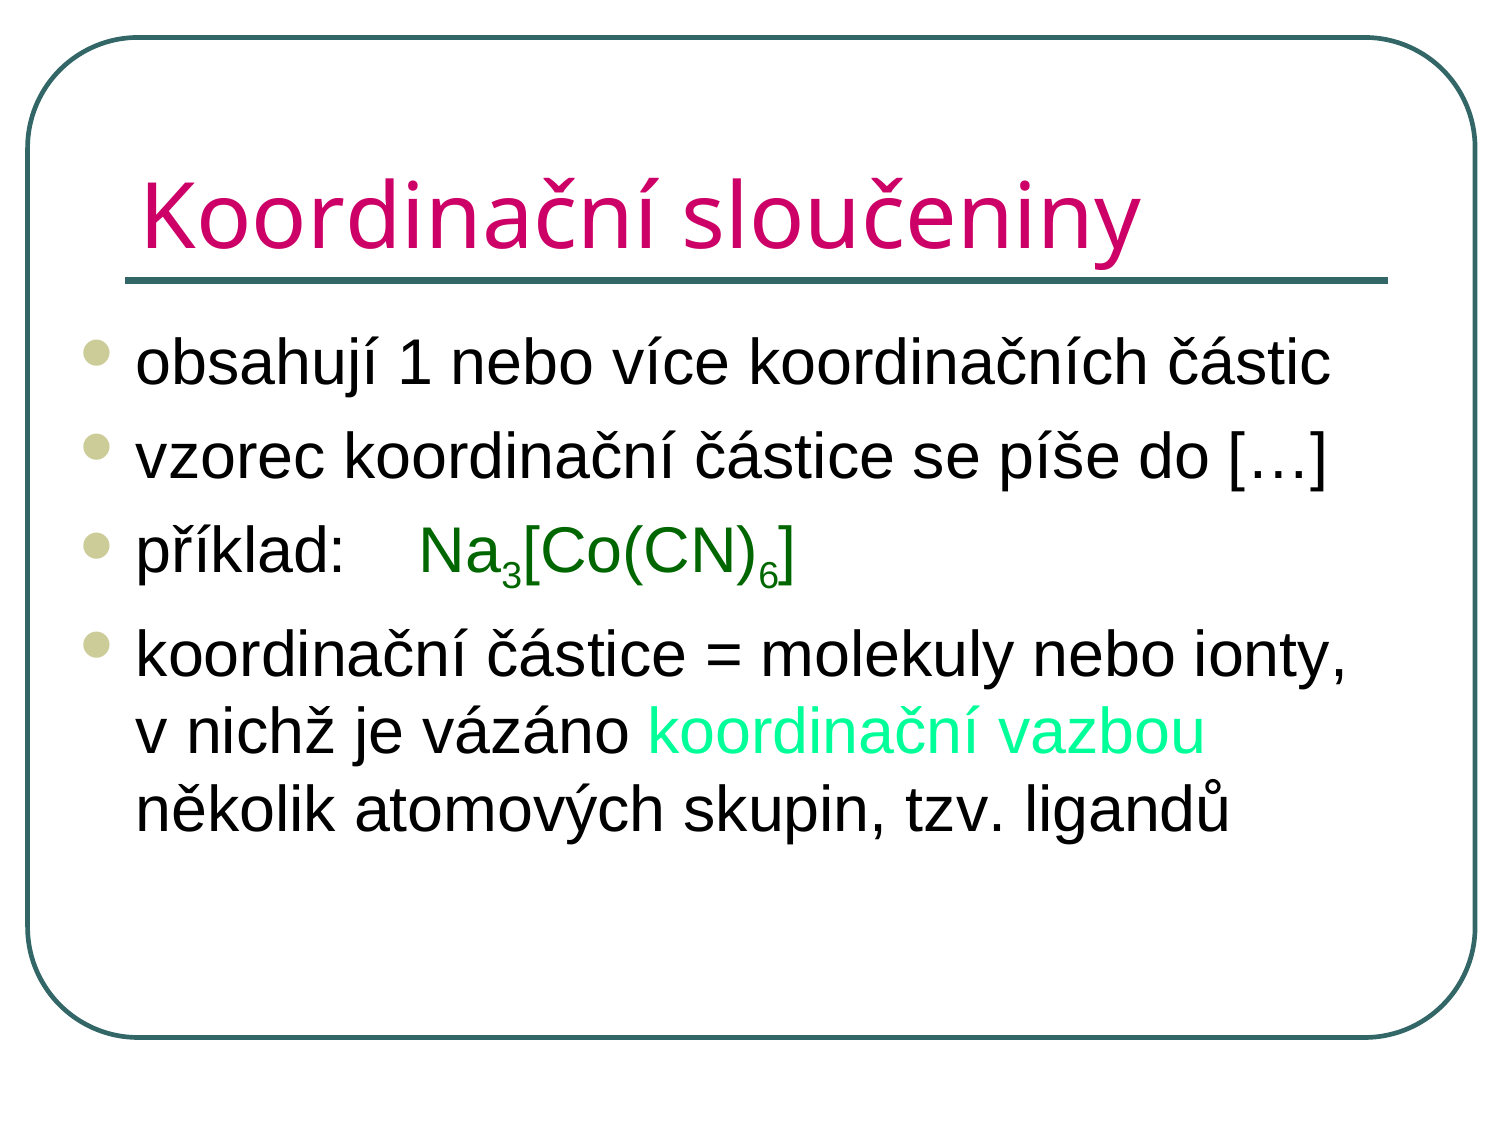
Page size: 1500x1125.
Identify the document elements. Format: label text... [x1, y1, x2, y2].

title Koordinační sloučeniny [125, 87, 1388, 275]
list obsahují 1 nebo více koordinačních částic vzorec koordinační částice se píše do […] příklad: Na3[Co(CN)6] koordinační částice = molekuly nebo ionty, v nichž je vázáno koordinační vazbou několik atomových skupin, tzv. ligandů [64, 312, 1388, 976]
